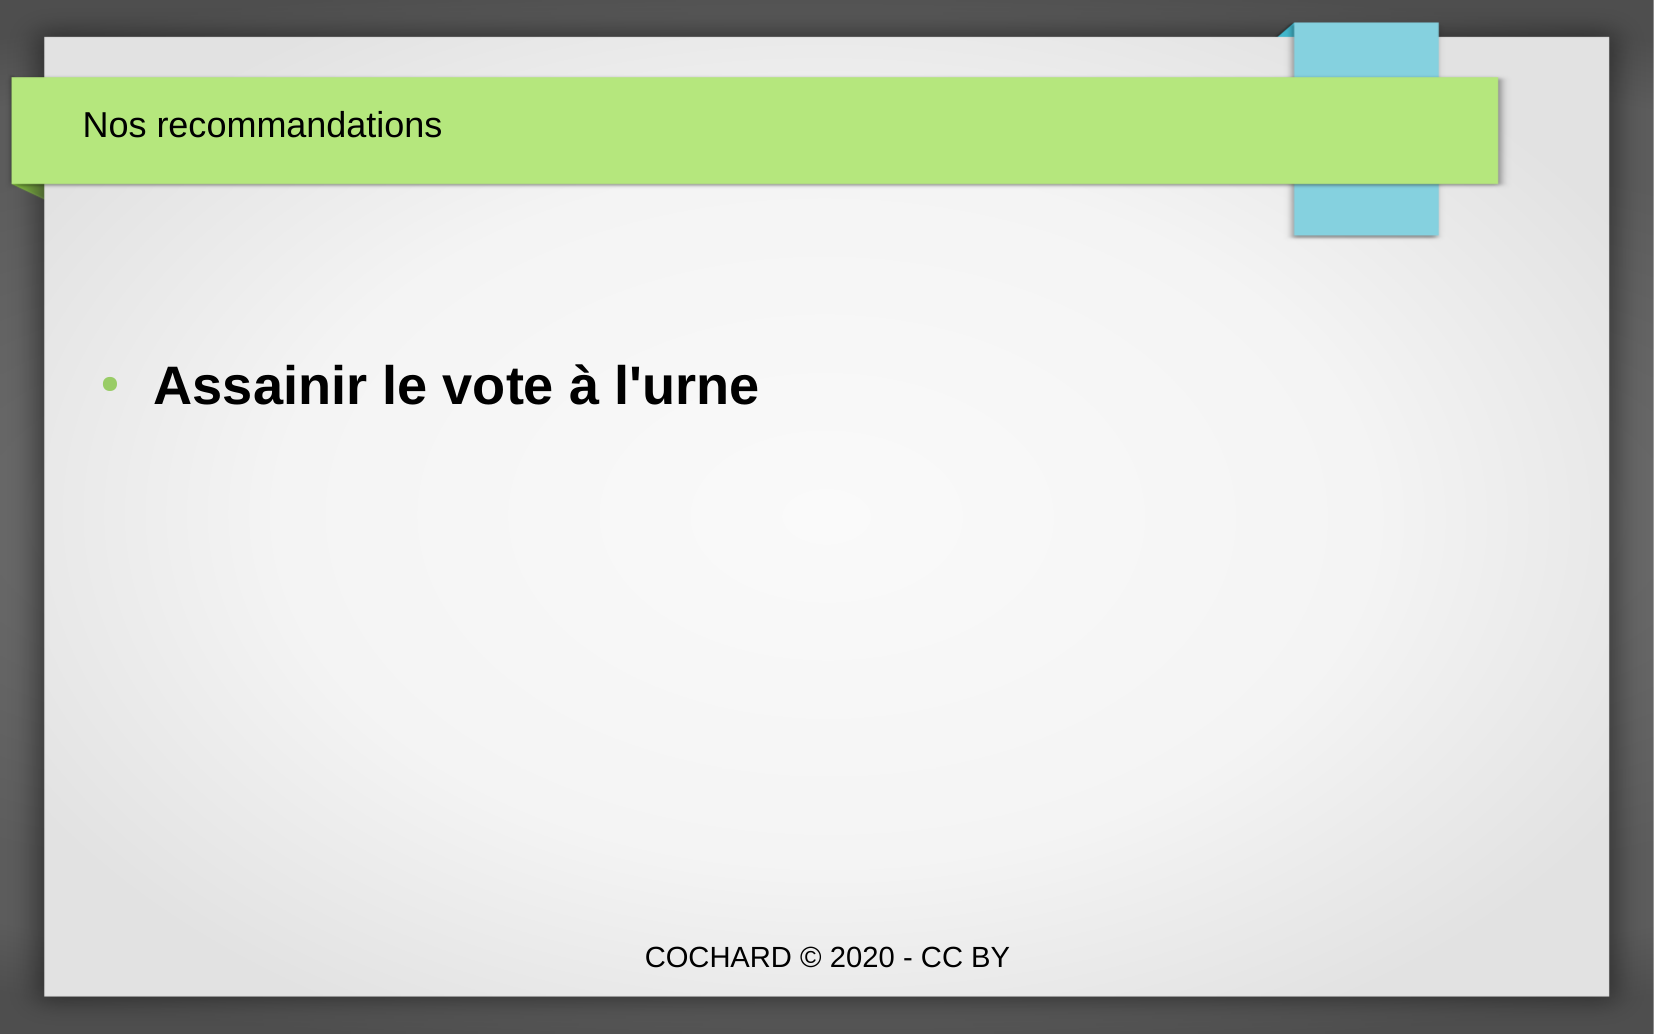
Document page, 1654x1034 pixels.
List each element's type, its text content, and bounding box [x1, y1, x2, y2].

title Nos recommandations [82, 39, 1235, 210]
list Assainir le vote à l'urne [82, 249, 1571, 849]
picture [0, 0, 1654, 1034]
